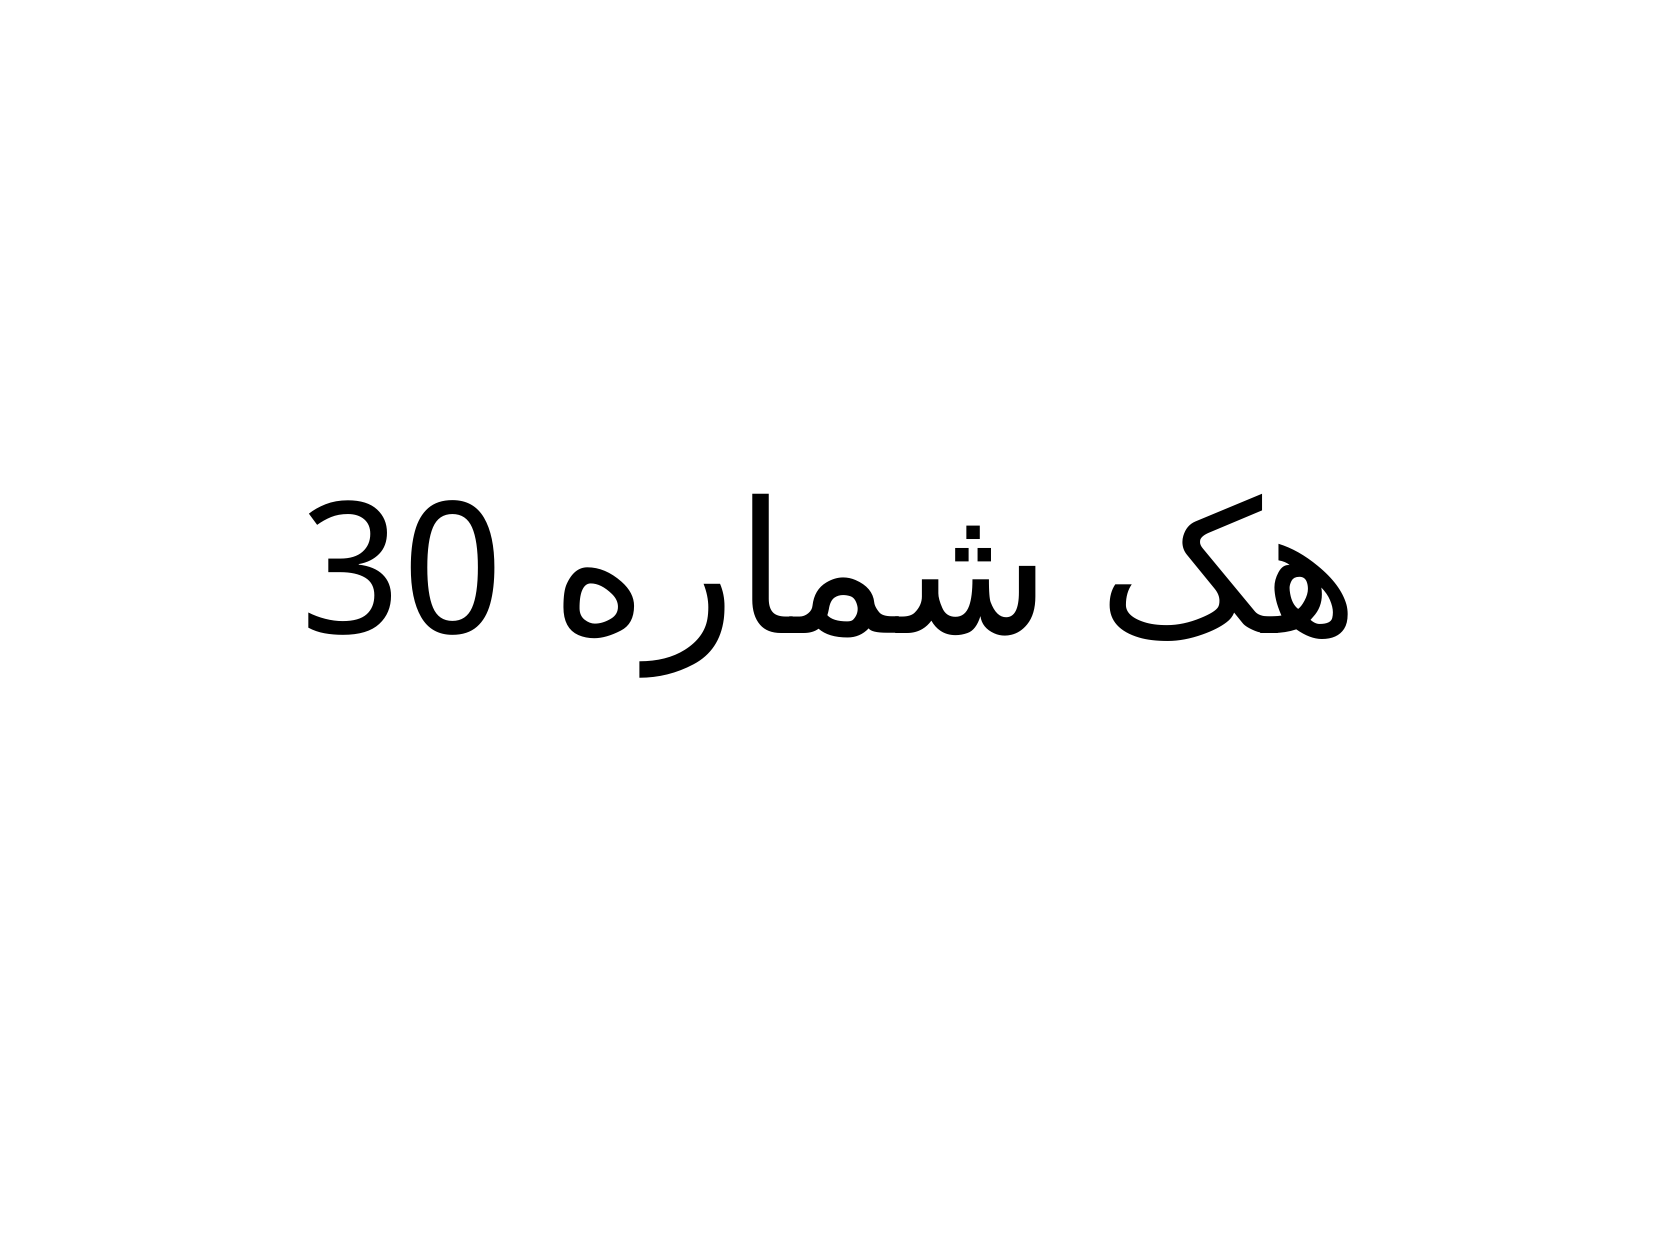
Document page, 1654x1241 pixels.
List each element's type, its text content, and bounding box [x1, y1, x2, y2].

title هک شماره 30 [86, 482, 1576, 695]
